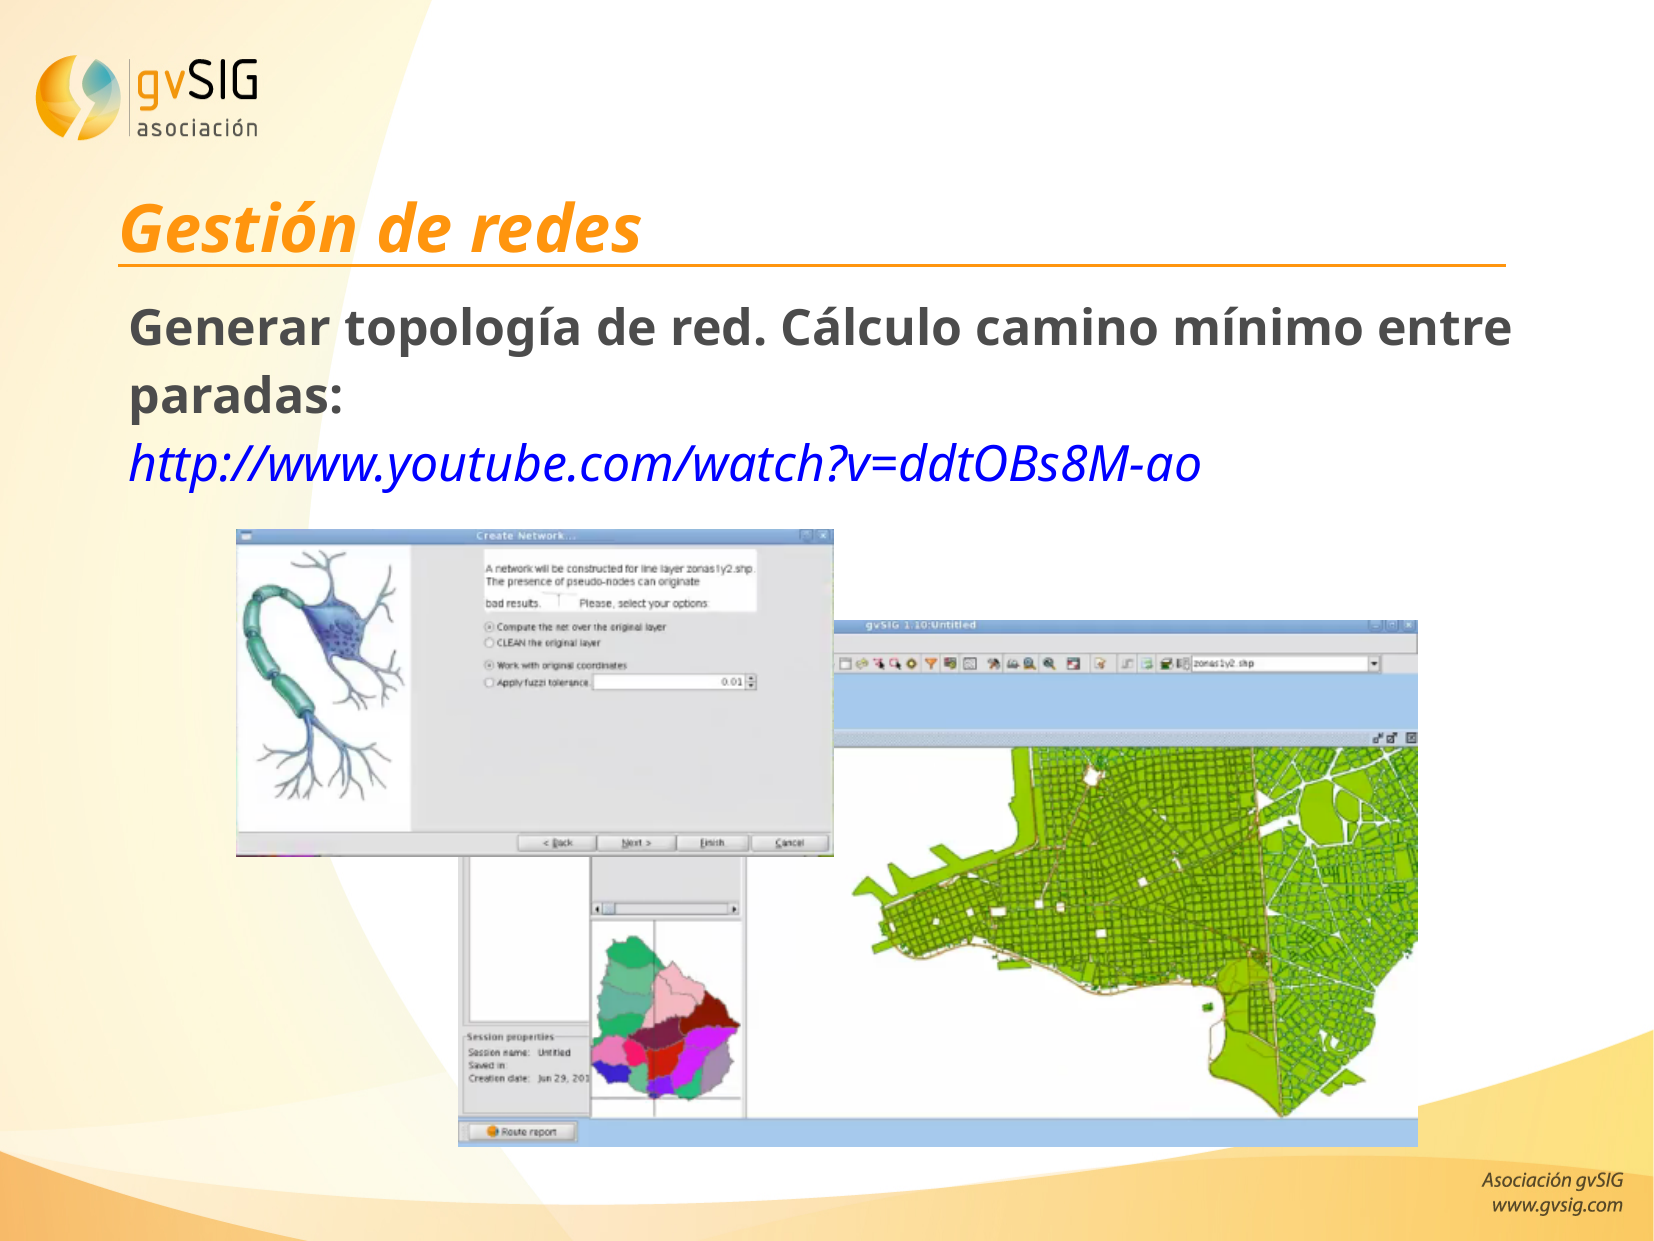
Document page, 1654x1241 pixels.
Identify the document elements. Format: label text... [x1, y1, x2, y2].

title Gestión de redes [118, 177, 1607, 276]
picture [0, 0, 1654, 1241]
text_box Generar topología de red. Cálculo camino mínimo entre paradas: http://www.youtube.com/watch?v=ddtOBs8M-ao [128, 341, 1565, 924]
